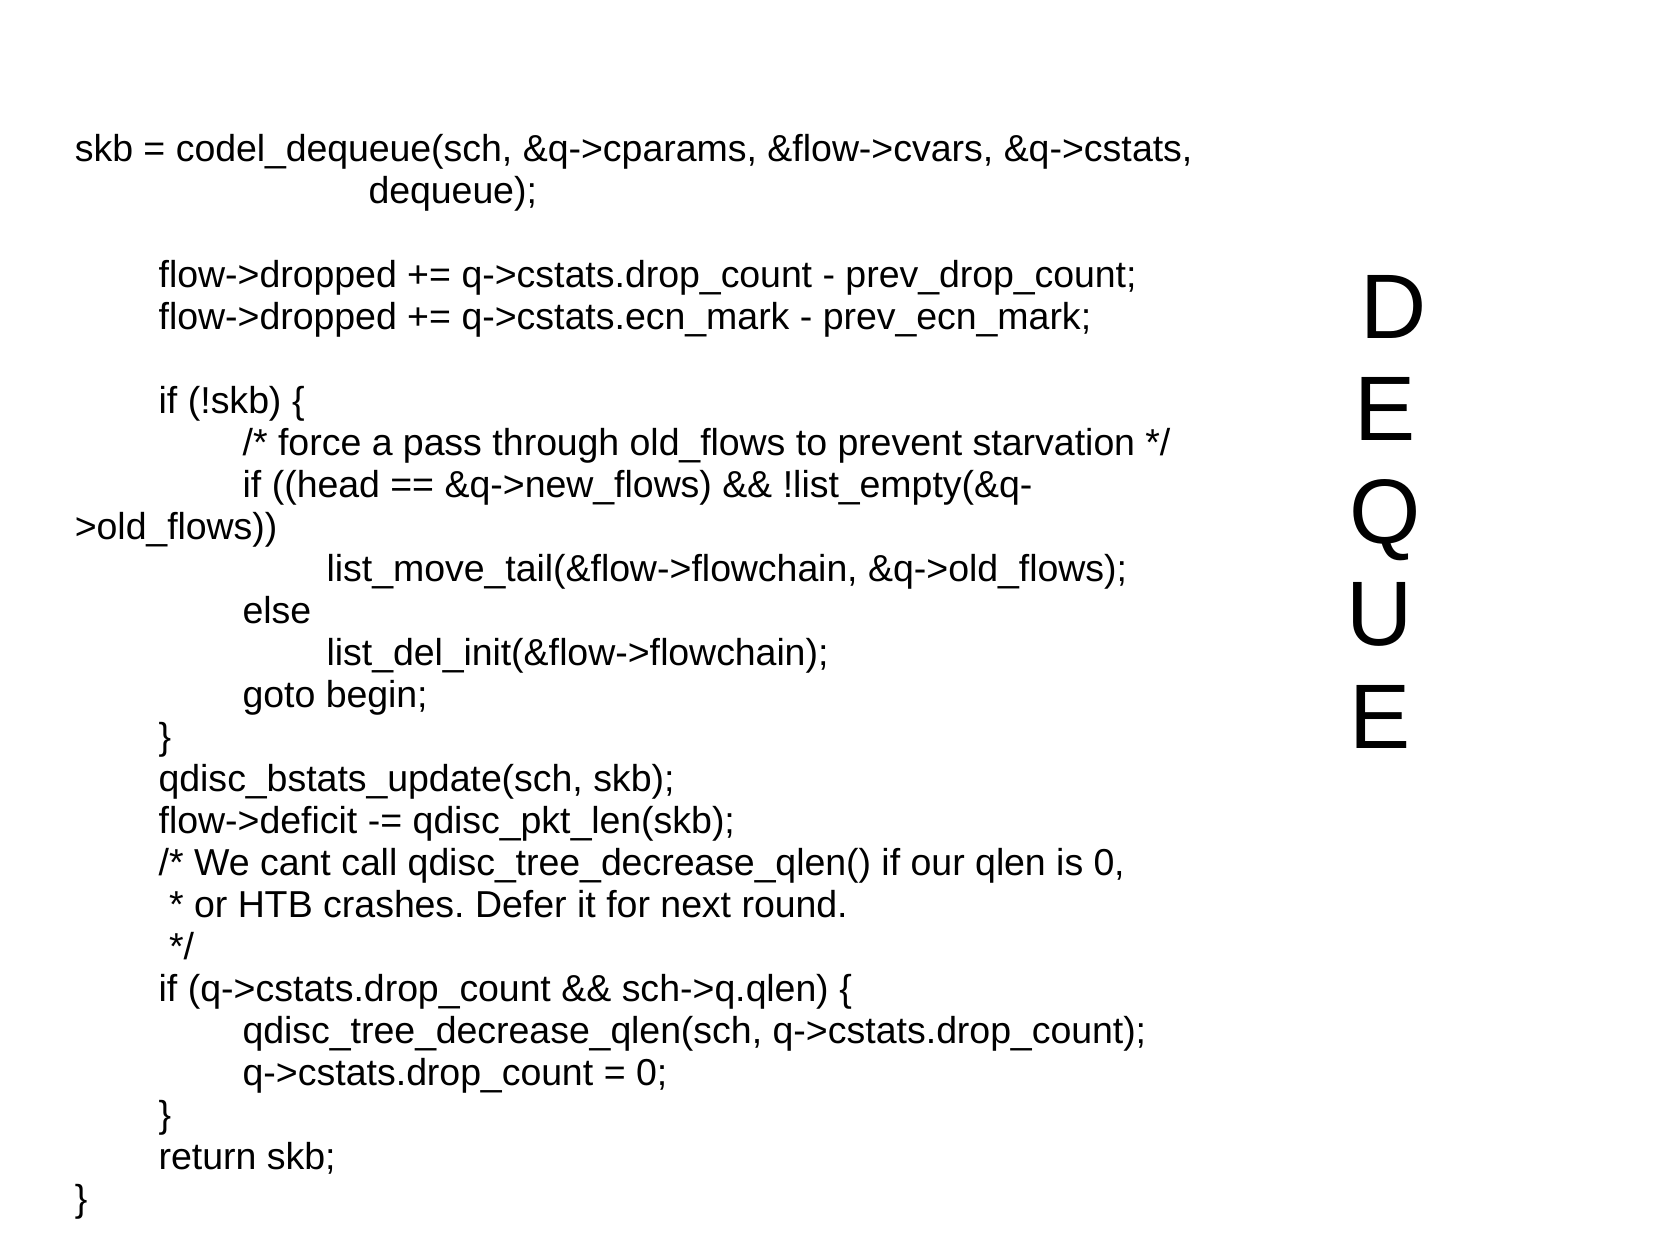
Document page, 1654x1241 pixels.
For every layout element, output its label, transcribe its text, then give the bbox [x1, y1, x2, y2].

title D E Q U E [165, 255, 1654, 768]
text_box skb = codel_dequeue(sch, &q->cparams, &flow->cvars, &q->cstats, dequeue); flow->dropped += q->cstats.drop_count - prev_drop_count; flow->dropped += q->cstats.ecn_mark - prev_ecn_mark; if (!skb) { /* force a pass through old_flows to prevent starvation */ if ((head == &q->new_flows) && !list_empty(&q->old_flows)) list_move_tail(&flow->flowchain, &q->old_flows); else list_del_init(&flow->flowchain); goto begin; } qdisc_bstats_update(sch, skb); flow->deficit -= qdisc_pkt_len(skb); /* We cant call qdisc_tree_decrease_qlen() if our qlen is 0, * or HTB crashes. Defer it for next round. */ if (q->cstats.drop_count && sch->q.qlen) { qdisc_tree_decrease_qlen(sch, q->cstats.drop_count); q->cstats.drop_count = 0; } return skb; } [60, 120, 1236, 1227]
